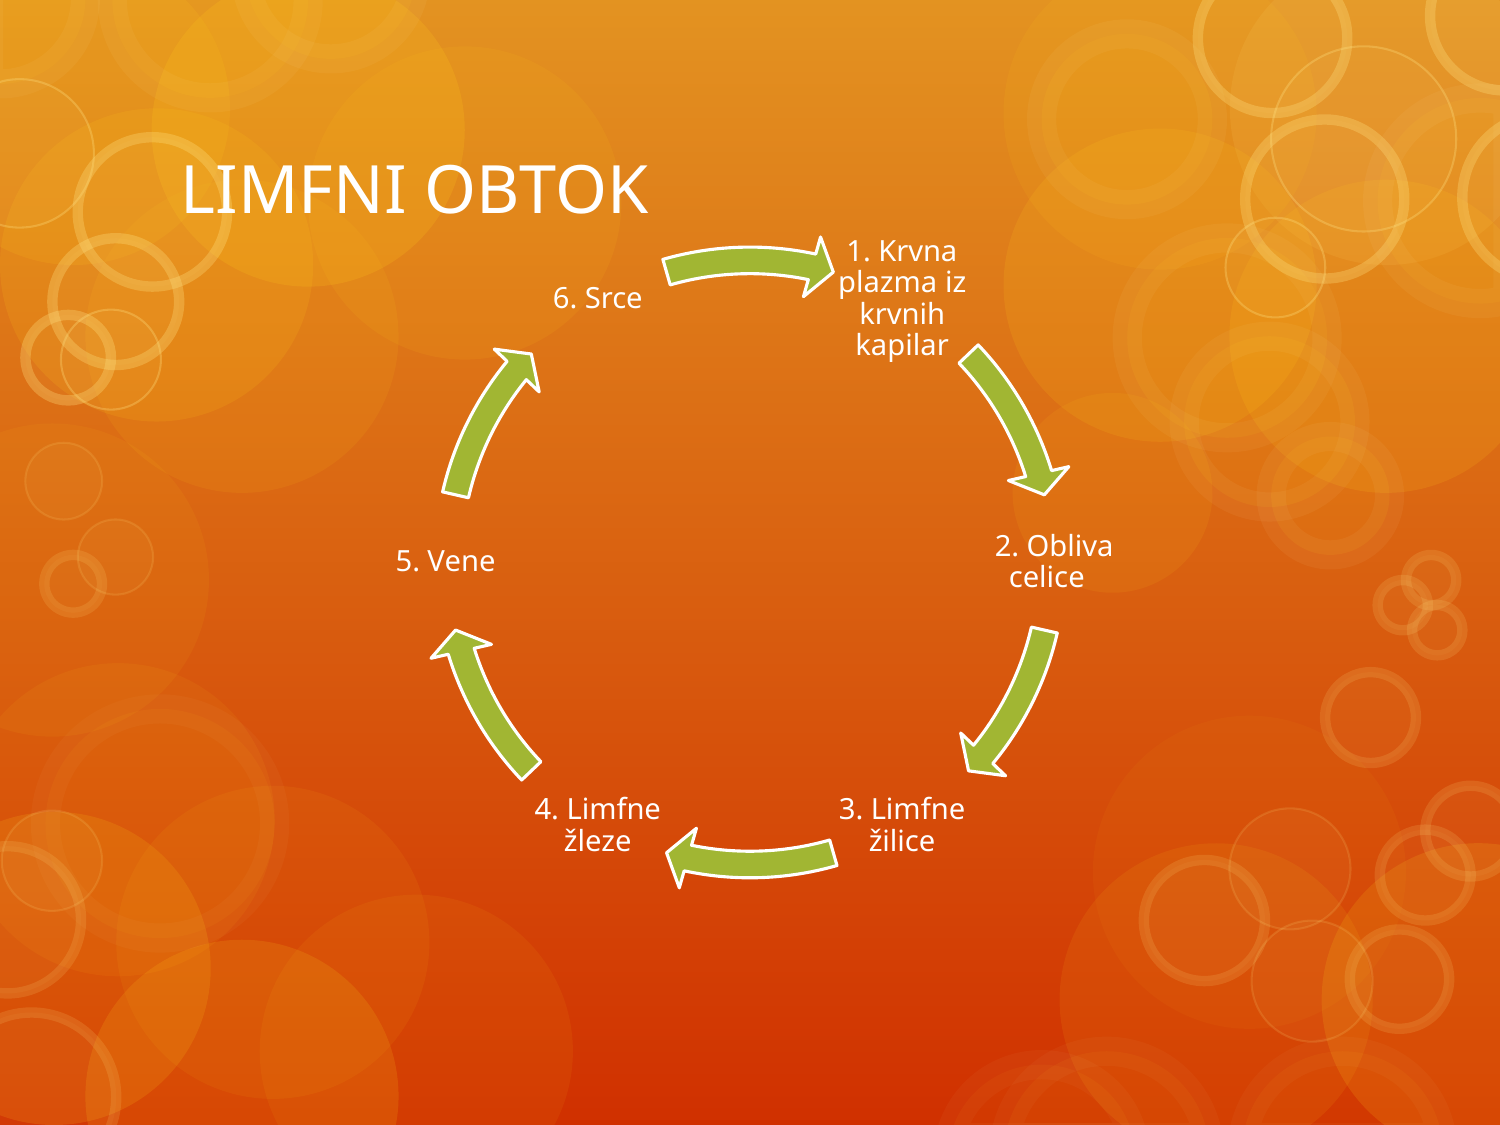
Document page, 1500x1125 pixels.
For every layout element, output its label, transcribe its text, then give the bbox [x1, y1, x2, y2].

text_box 3. Limfne žilice [834, 757, 971, 895]
text_box [666, 828, 837, 888]
title LIMFNI OBTOK [165, 110, 1335, 263]
text_box [958, 344, 1069, 494]
text_box [442, 349, 540, 498]
text_box 6. Srce [529, 230, 666, 368]
list [461, 296, 1039, 852]
text_box [662, 237, 834, 297]
text_box 4. Limfne žleze [529, 757, 666, 895]
list [165, 296, 1335, 962]
text_box 1. Krvna plazma iz krvnih kapilar [834, 230, 971, 368]
text_box 5. Vene [377, 494, 514, 631]
text_box 2. Obliva celice [986, 494, 1123, 631]
text_box [431, 631, 541, 781]
text_box [960, 627, 1058, 776]
